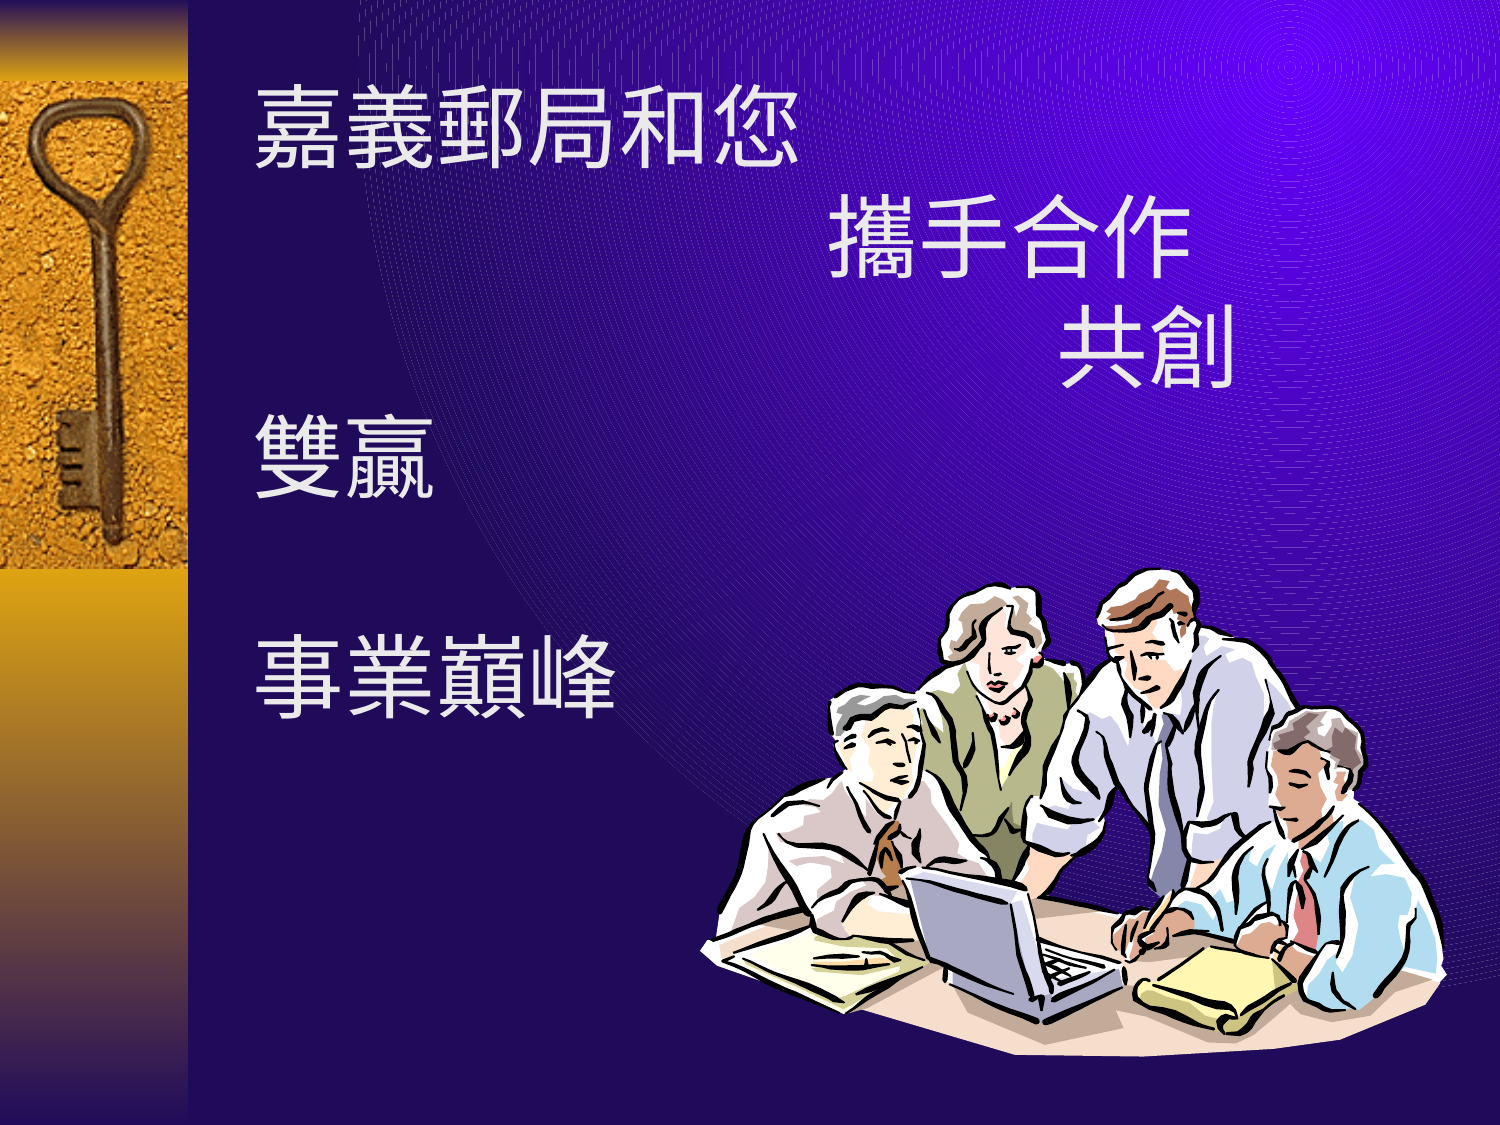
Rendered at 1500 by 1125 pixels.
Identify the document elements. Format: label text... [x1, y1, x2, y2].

text_box 嘉義郵局和您 攜手合作 共創雙贏 事業巔峰 [237, 62, 1338, 518]
picture [699, 562, 1452, 1062]
